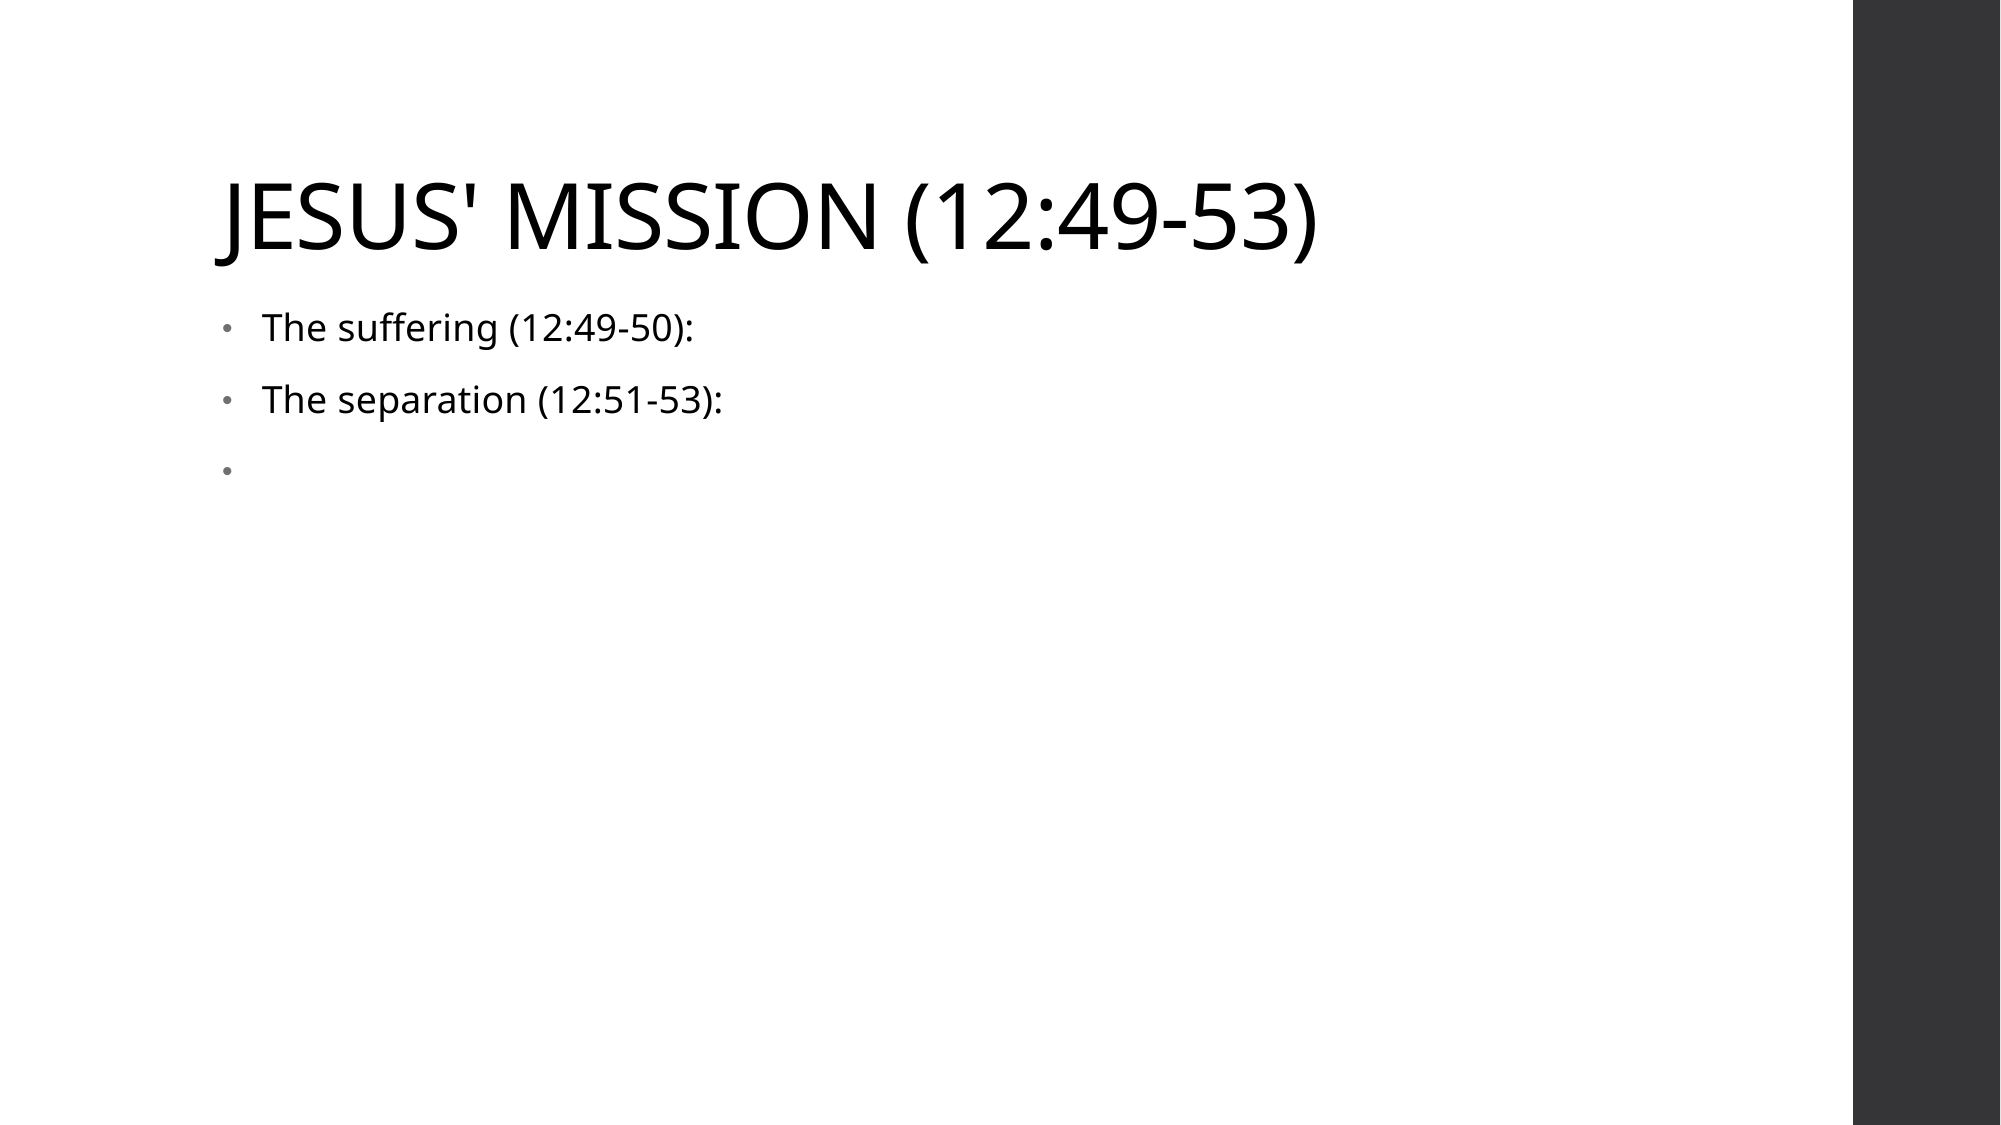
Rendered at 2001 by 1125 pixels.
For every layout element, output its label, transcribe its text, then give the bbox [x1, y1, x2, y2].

list The suffering (12:49-50): The separation (12:51-53): [206, 299, 1617, 1014]
title JESUS' MISSION (12:49-53) [206, 60, 1797, 278]
